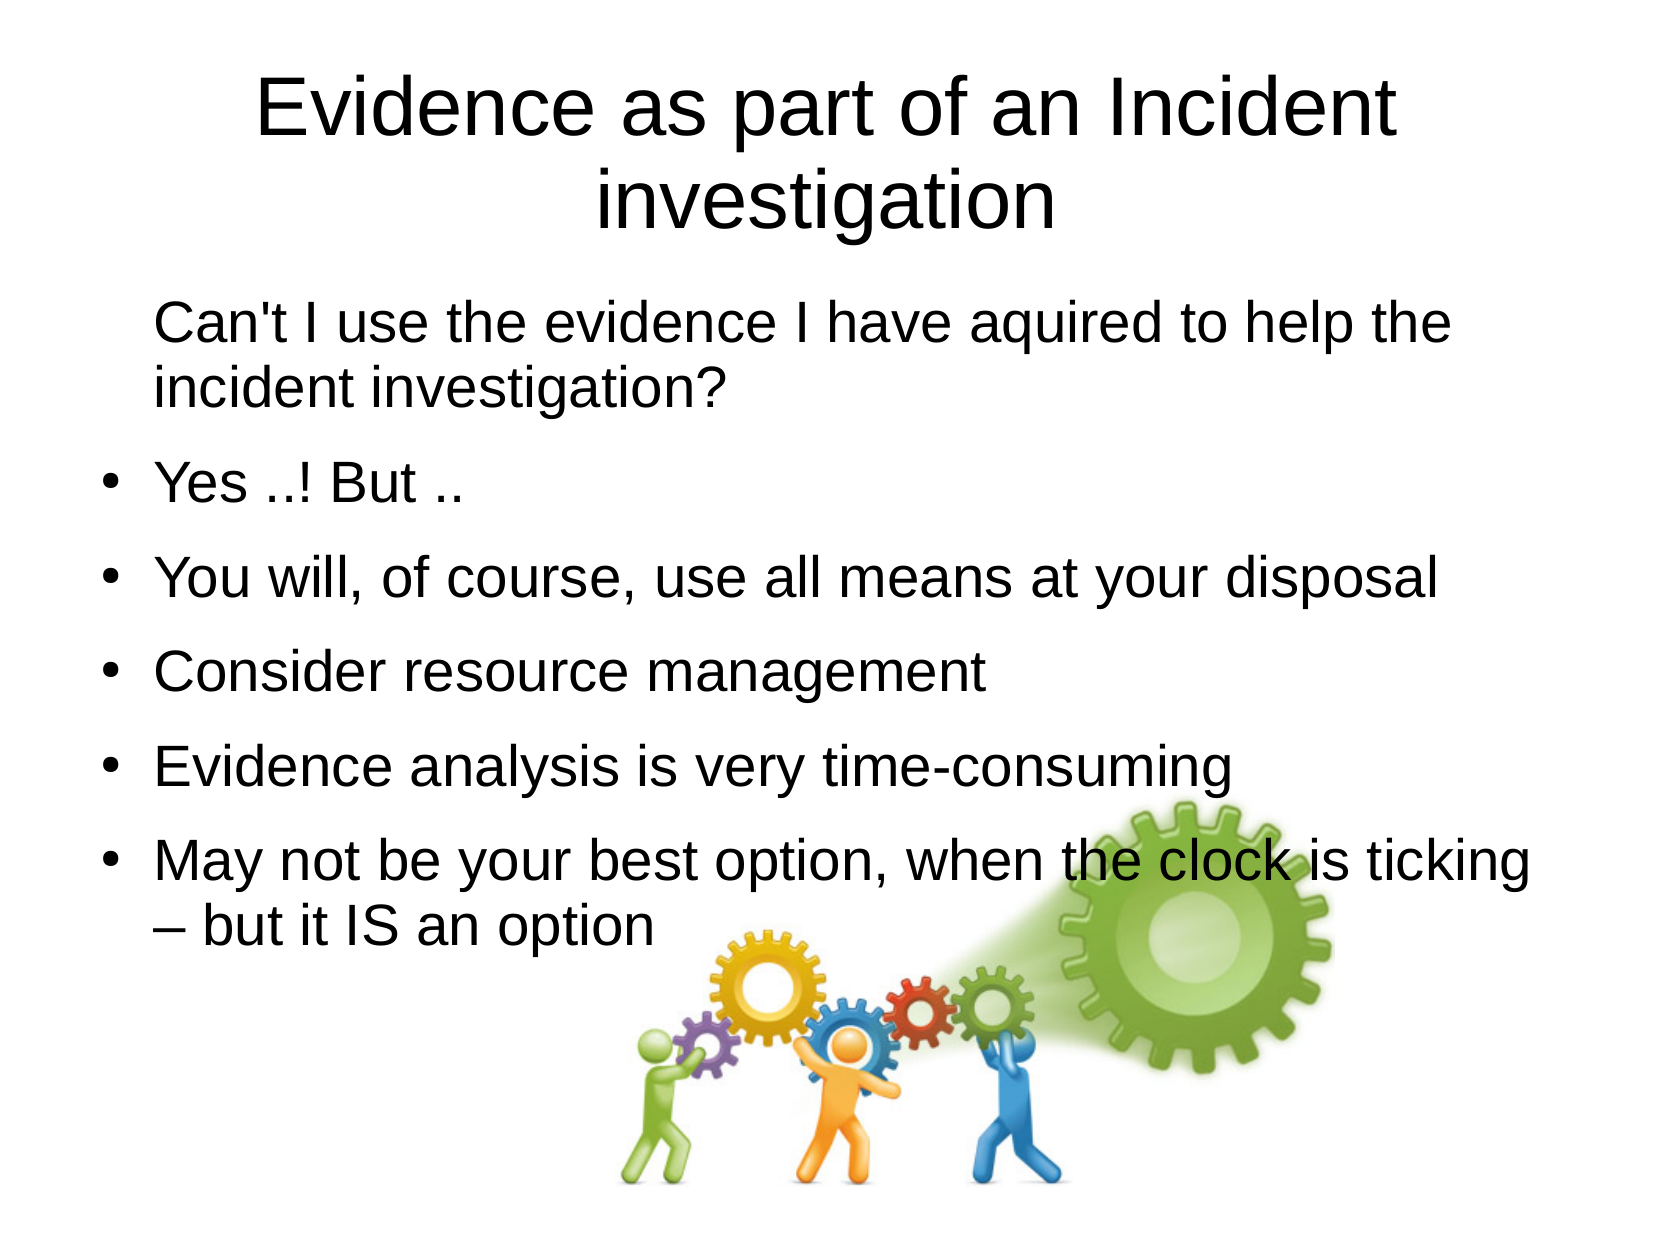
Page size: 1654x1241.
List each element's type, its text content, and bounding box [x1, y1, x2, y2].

picture [615, 1010, 1335, 1229]
list Can't I use the evidence I have aquired to help the incident investigation? Yes ..! But .. You will, of course, use all means at your disposal Consider resource management Evidence analysis is very time-consuming May not be your best option, when the clock is ticking – but it IS an option [82, 290, 1538, 1010]
title Evidence as part of an Incident investigation [82, 49, 1571, 257]
